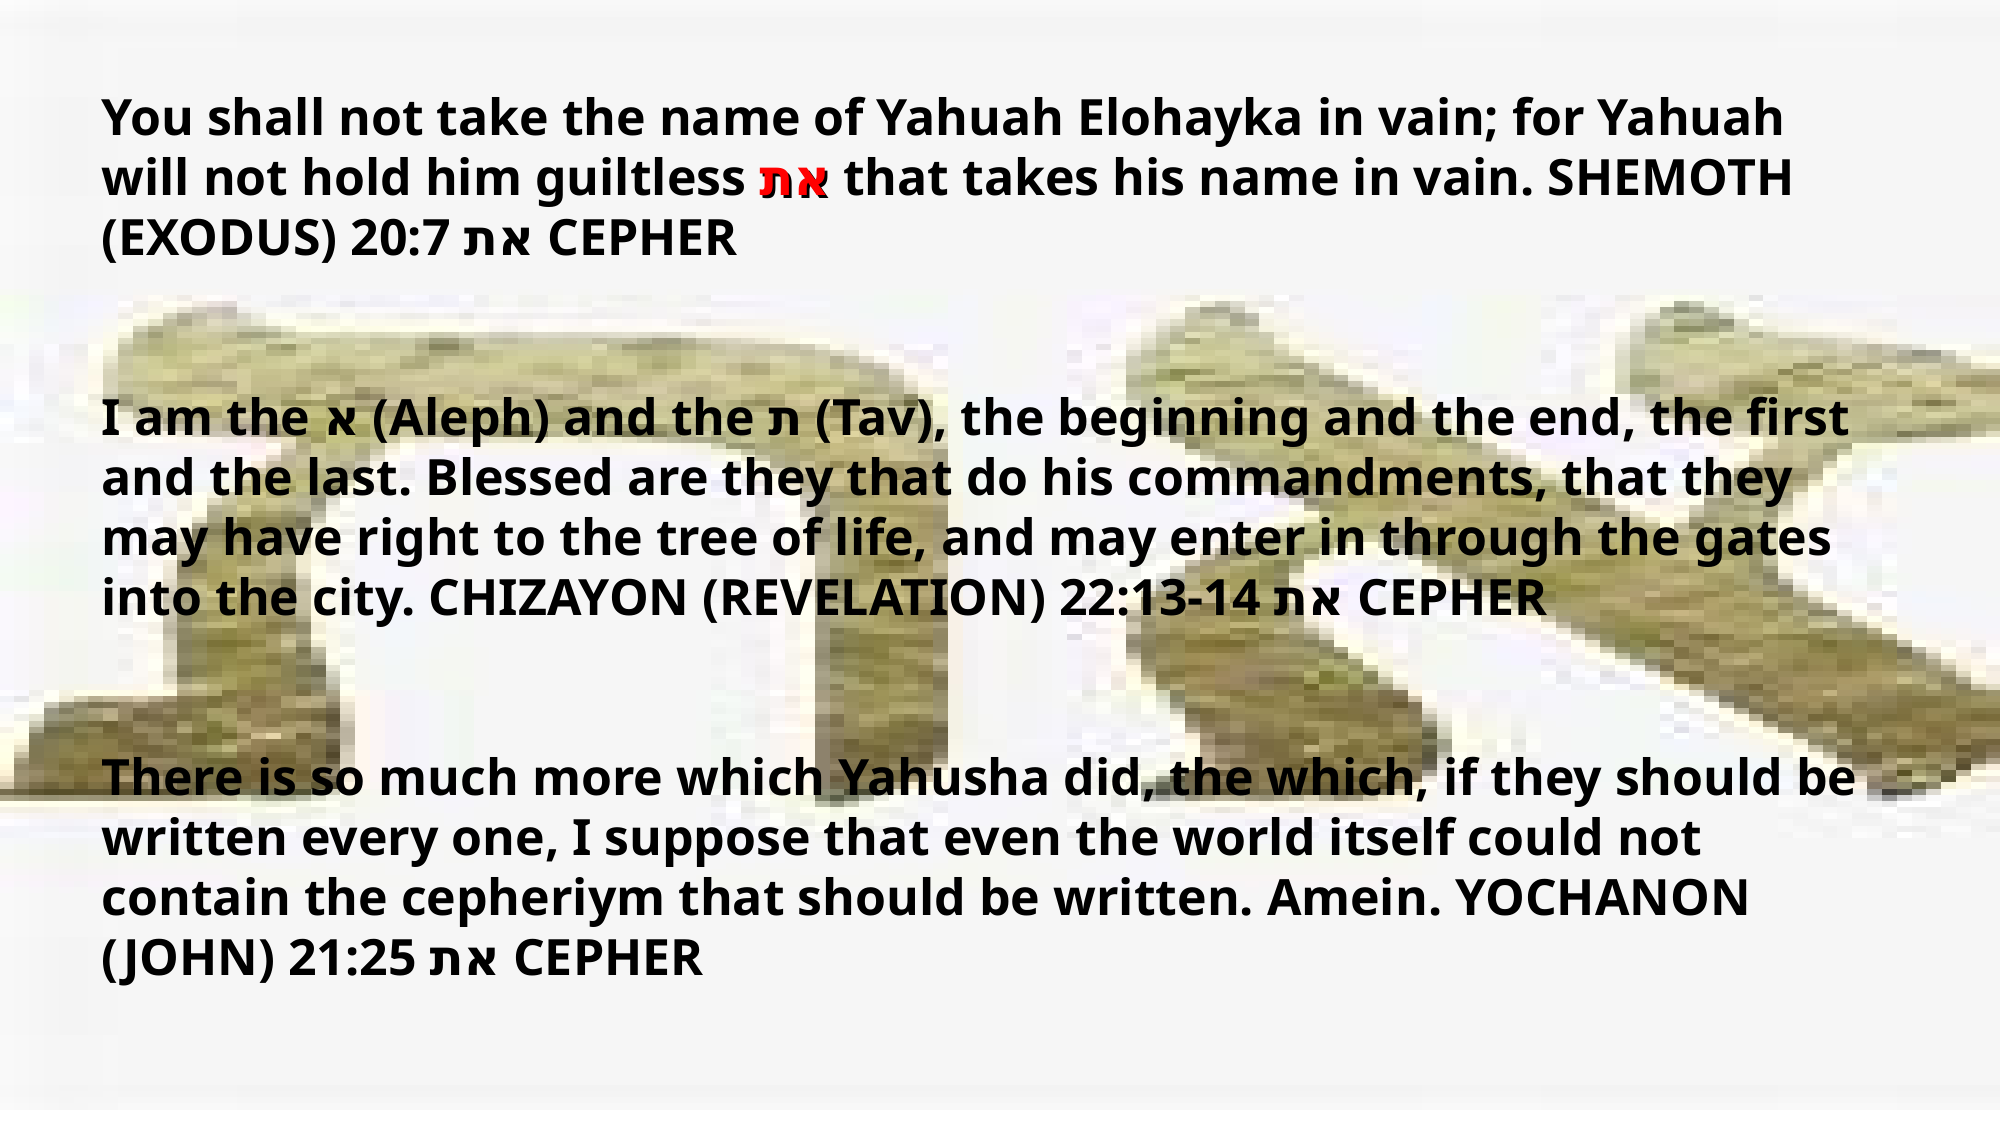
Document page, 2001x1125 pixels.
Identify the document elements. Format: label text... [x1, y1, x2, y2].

picture [0, 0, 2000, 1111]
text_box You shall not take the name of Yahuah Elohayka in vain; for Yahuah will not hold him guiltless את that takes his name in vain. SHEMOTH (EXODUS) 20:7 את CEPHER I am the א (Aleph) and the ת (Tav), the beginning and the end, the first and the last. Blessed are they that do his commandments, that they may have right to the tree of life, and may enter in through the gates into the city. CHIZAYON (REVELATION) 22:13-14 את CEPHER There is so much more which Yahusha did, the which, if they should be written every one, I suppose that even the world itself could not contain the cepheriym that should be written. Amein. YOCHANON (JOHN) 21:25 את CEPHER [86, 78, 1892, 1063]
